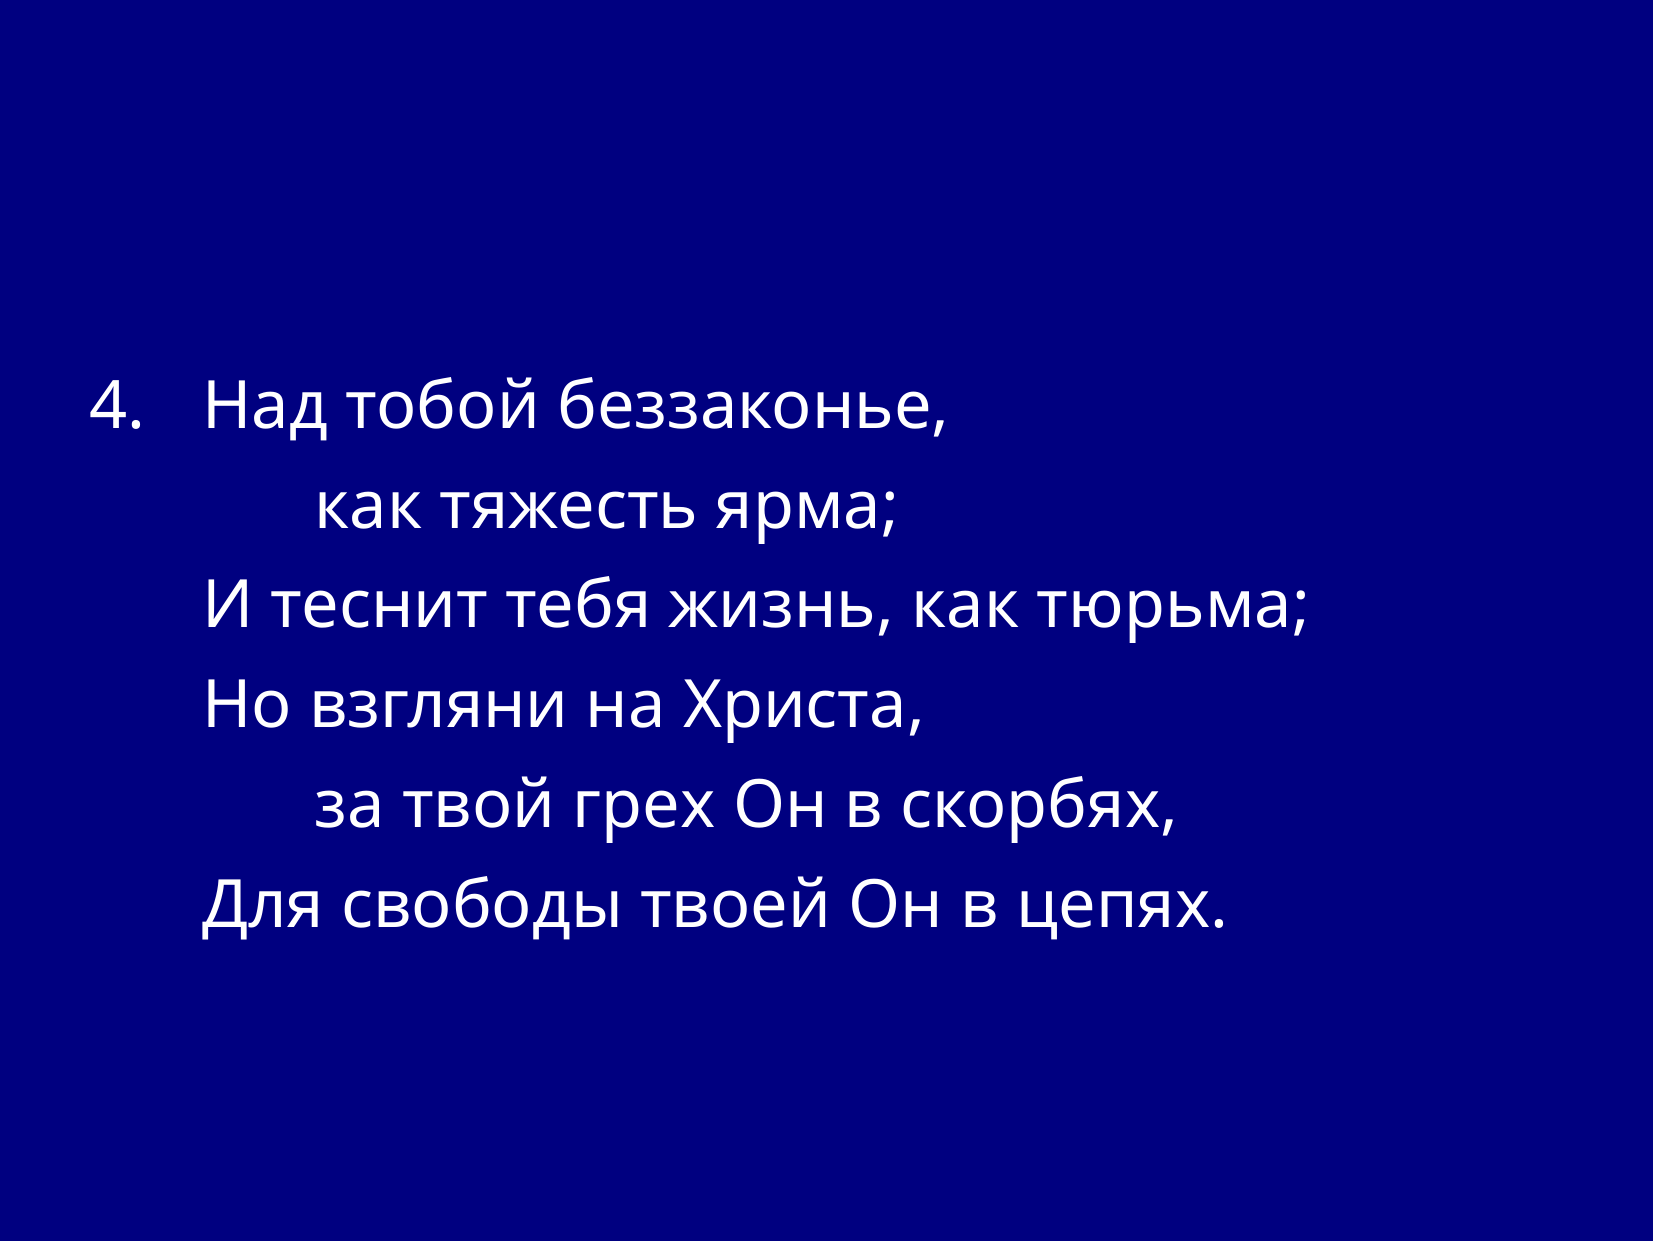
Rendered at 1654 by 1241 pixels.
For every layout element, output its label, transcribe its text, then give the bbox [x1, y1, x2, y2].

text_box 4. Над тобой беззаконье, как тяжесть ярма; И теснит тебя жизнь, как тюрьма; Но взгляни на Христа, за твой грех Он в скорбях, Для свободы твоей Он в цепях. [75, 150, 1576, 1163]
